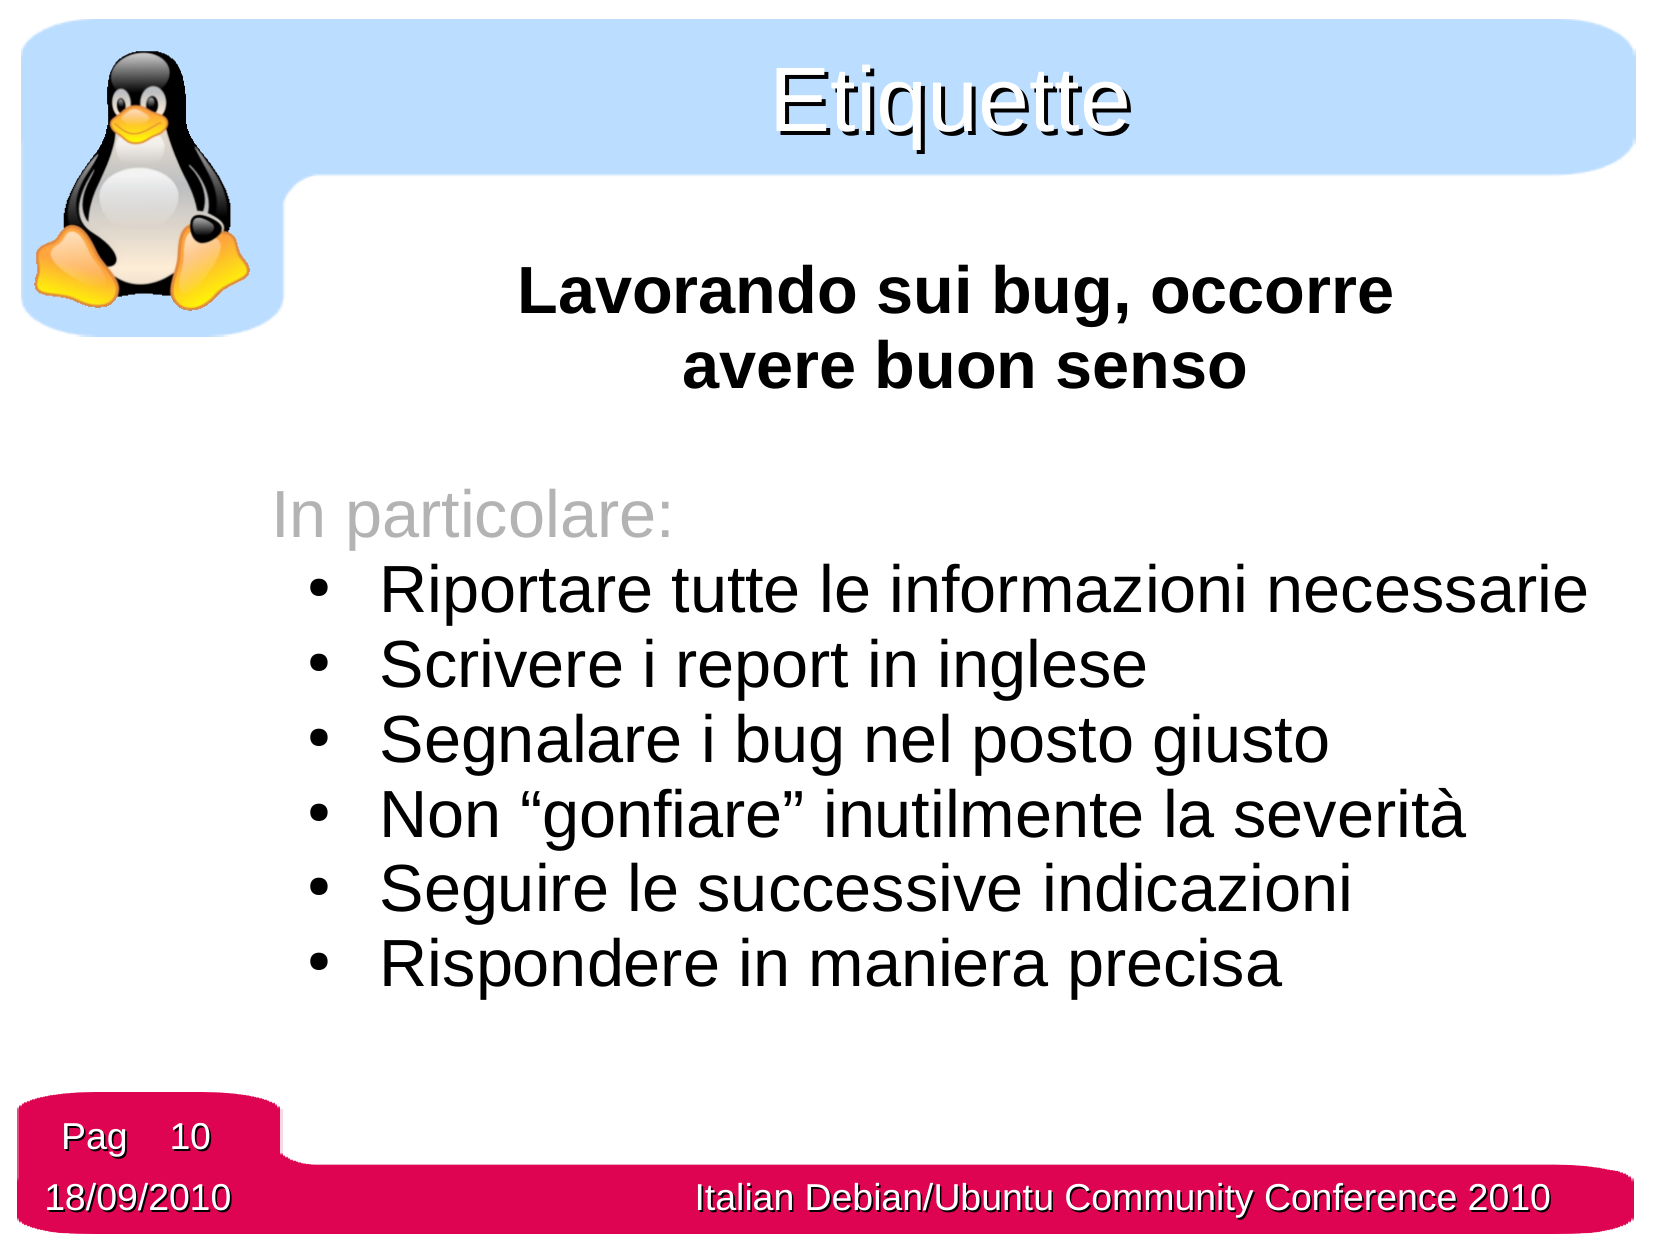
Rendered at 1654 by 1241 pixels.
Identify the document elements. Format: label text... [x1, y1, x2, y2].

subtitle Lavorando sui bug, occorre avere buon senso In particolare: Riportare tutte le informazioni necessarie Scrivere i report in inglese Segnalare i bug nel posto giusto Non “gonfiare” inutilmente la severità Seguire le successive indicazioni Rispondere in maniera precisa [271, 204, 1654, 1125]
picture [21, 19, 1636, 337]
title Etiquette [265, 3, 1636, 196]
text_box Italian Debian/Ubuntu Community Conference 2010 [680, 1169, 1566, 1241]
text_box 18/09/2010 [29, 1169, 296, 1241]
text_box Pag <numero> [46, 1108, 266, 1182]
picture [17, 1092, 1634, 1234]
